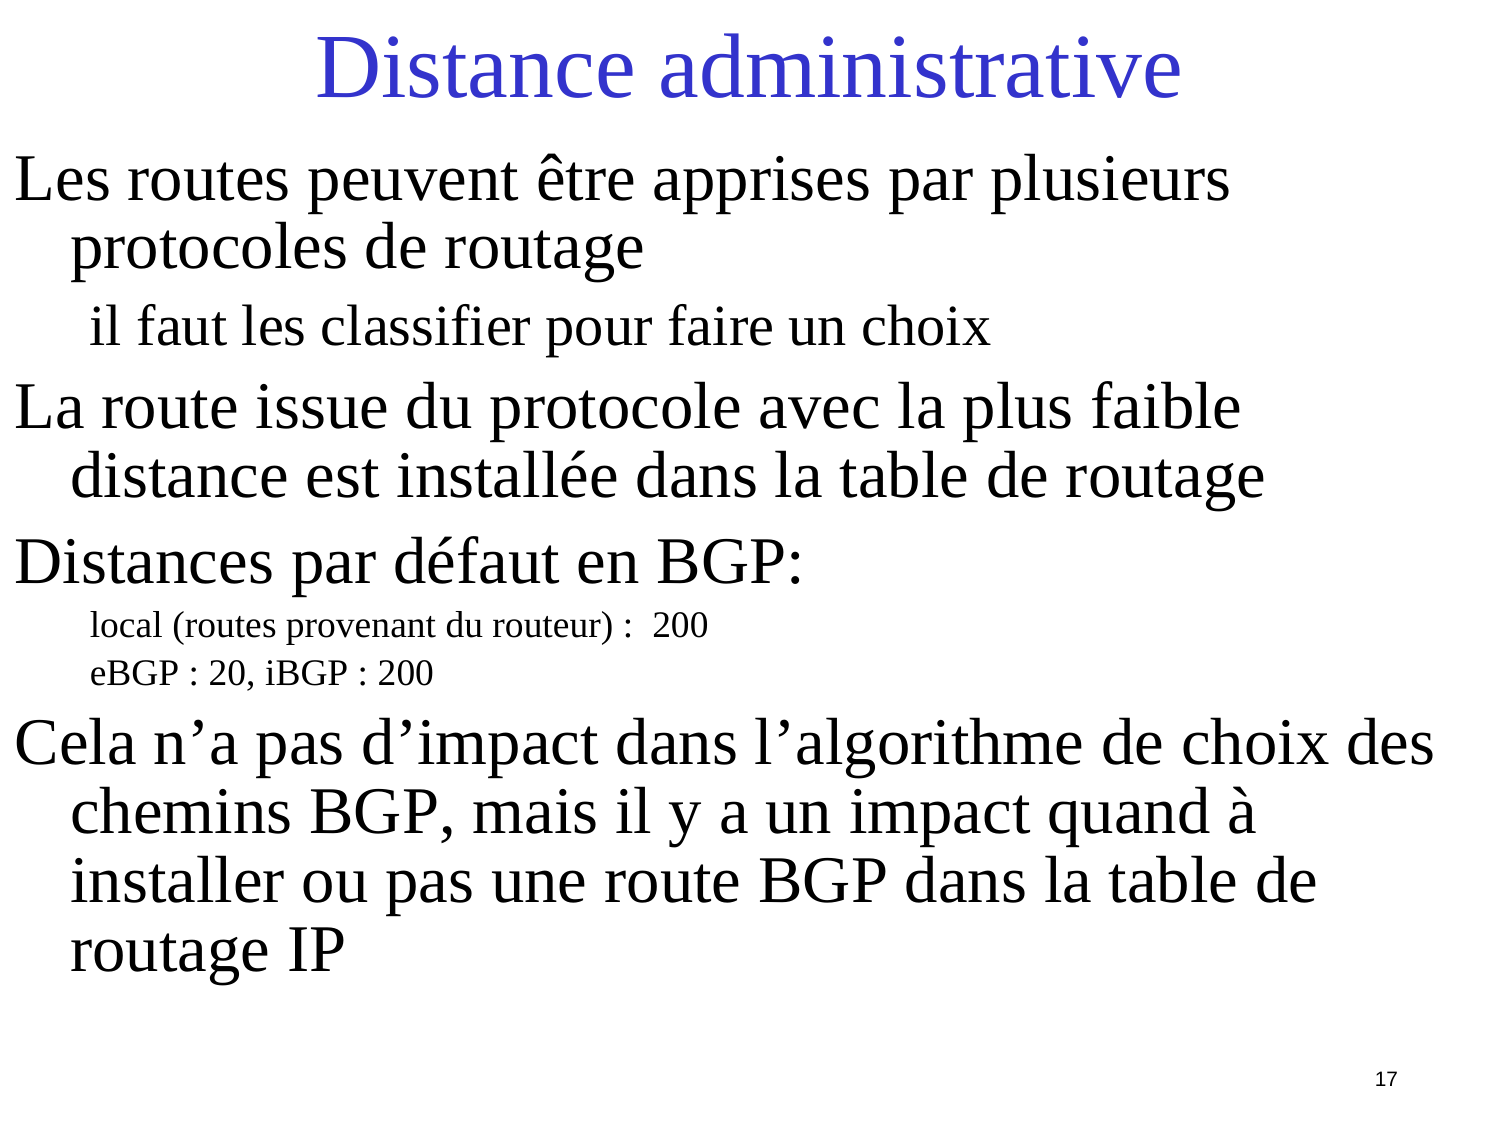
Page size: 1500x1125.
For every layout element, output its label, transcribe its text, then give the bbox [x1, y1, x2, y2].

list Les routes peuvent être apprises par plusieurs protocoles de routage il faut les classifier pour faire un choix La route issue du protocole avec la plus faible distance est installée dans la table de routage Distances par défaut en BGP: local (routes provenant du routeur) : 200 eBGP : 20, iBGP : 200 Cela n’a pas d’impact dans l’algorithme de choix des chemins BGP, mais il y a un impact quand à installer ou pas une route BGP dans la table de routage IP [0, 137, 1463, 1116]
title Distance administrative [112, 0, 1388, 137]
